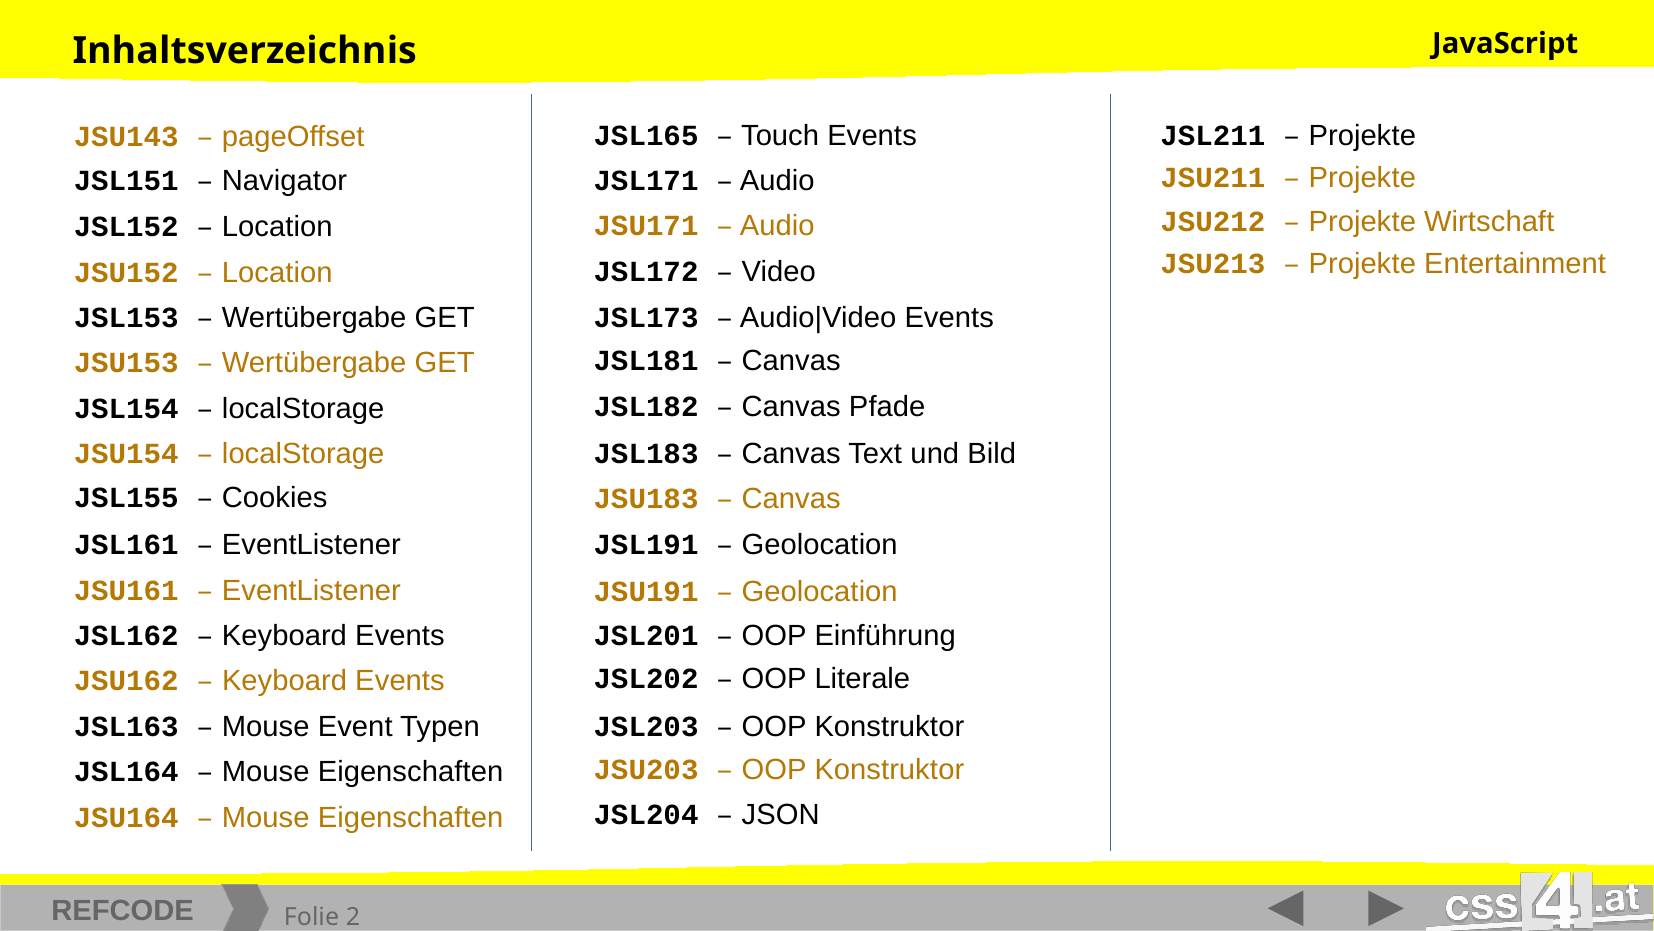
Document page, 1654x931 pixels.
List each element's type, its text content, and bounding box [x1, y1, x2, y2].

text_box JSU153 – Wertübergabe GET [59, 338, 532, 384]
text_box JSL173 – Audio|Video Events [578, 293, 1052, 336]
text_box JSL203 – OOP Konstruktor [578, 702, 1052, 753]
text_box JSL163 – Mouse Event Typen [59, 708, 532, 747]
text_box JSL165 – Touch Events [578, 111, 1052, 162]
text_box JSU152 – Location [59, 248, 532, 299]
text_box Inhaltsverzeichnis [57, 16, 416, 69]
text_box REFCODE [36, 886, 209, 931]
text_box JSL151 – Navigator [59, 156, 520, 207]
text_box JSU161 – EventListener [59, 566, 532, 617]
text_box JSL191 – Geolocation [578, 520, 1052, 567]
text_box JSU213 – Projekte Entertainment [1145, 239, 1630, 296]
text_box [0, 0, 1654, 83]
text_box JSU154 – localStorage [59, 435, 532, 473]
text_box JSL152 – Location [59, 202, 508, 248]
text_box JSL155 – Cookies [59, 473, 532, 520]
text_box JavaScript [1417, 15, 1607, 60]
text_box JSL172 – Video [578, 247, 1040, 293]
text_box JSU211 – Projekte [1145, 153, 1619, 197]
picture [1426, 872, 1654, 931]
text_box JSU203 – OOP Konstruktor [578, 753, 1052, 790]
text_box JSL164 – Mouse Eigenschaften [59, 747, 532, 793]
text_box JSL201 – OOP Einführung [578, 611, 1052, 662]
text_box Folie <Foliennummer> [269, 891, 542, 931]
text_box JSU212 – Projekte Wirtschaft [1145, 197, 1619, 239]
text_box JSL162 – Keyboard Events [59, 617, 532, 656]
text_box JSL153 – Wertübergabe GET [59, 299, 532, 338]
text_box JSU164 – Mouse Eigenschaften [59, 793, 532, 844]
text_box JSL171 – Audio [578, 156, 1040, 201]
text_box JSL211 – Projekte [1145, 111, 1619, 153]
text_box JSU183 – Canvas [578, 480, 1052, 520]
text_box JSU171 – Audio [578, 201, 1052, 252]
text_box JSL183 – Canvas Text und Bild [578, 429, 1052, 480]
text_box JSU143 – pageOffset [59, 112, 508, 156]
text_box JSL161 – EventListener [59, 520, 532, 566]
text_box JSL182 – Canvas Pfade [578, 382, 1052, 429]
text_box JSU191 – Geolocation [578, 567, 1052, 611]
text_box JSL202 – OOP Literale [578, 662, 1052, 702]
text_box [0, 861, 1654, 931]
text_box JSL154 – localStorage [59, 384, 532, 435]
text_box JSL181 – Canvas [578, 336, 1052, 382]
text_box JSU162 – Keyboard Events [59, 656, 532, 708]
text_box JSL204 – JSON [578, 790, 1052, 842]
